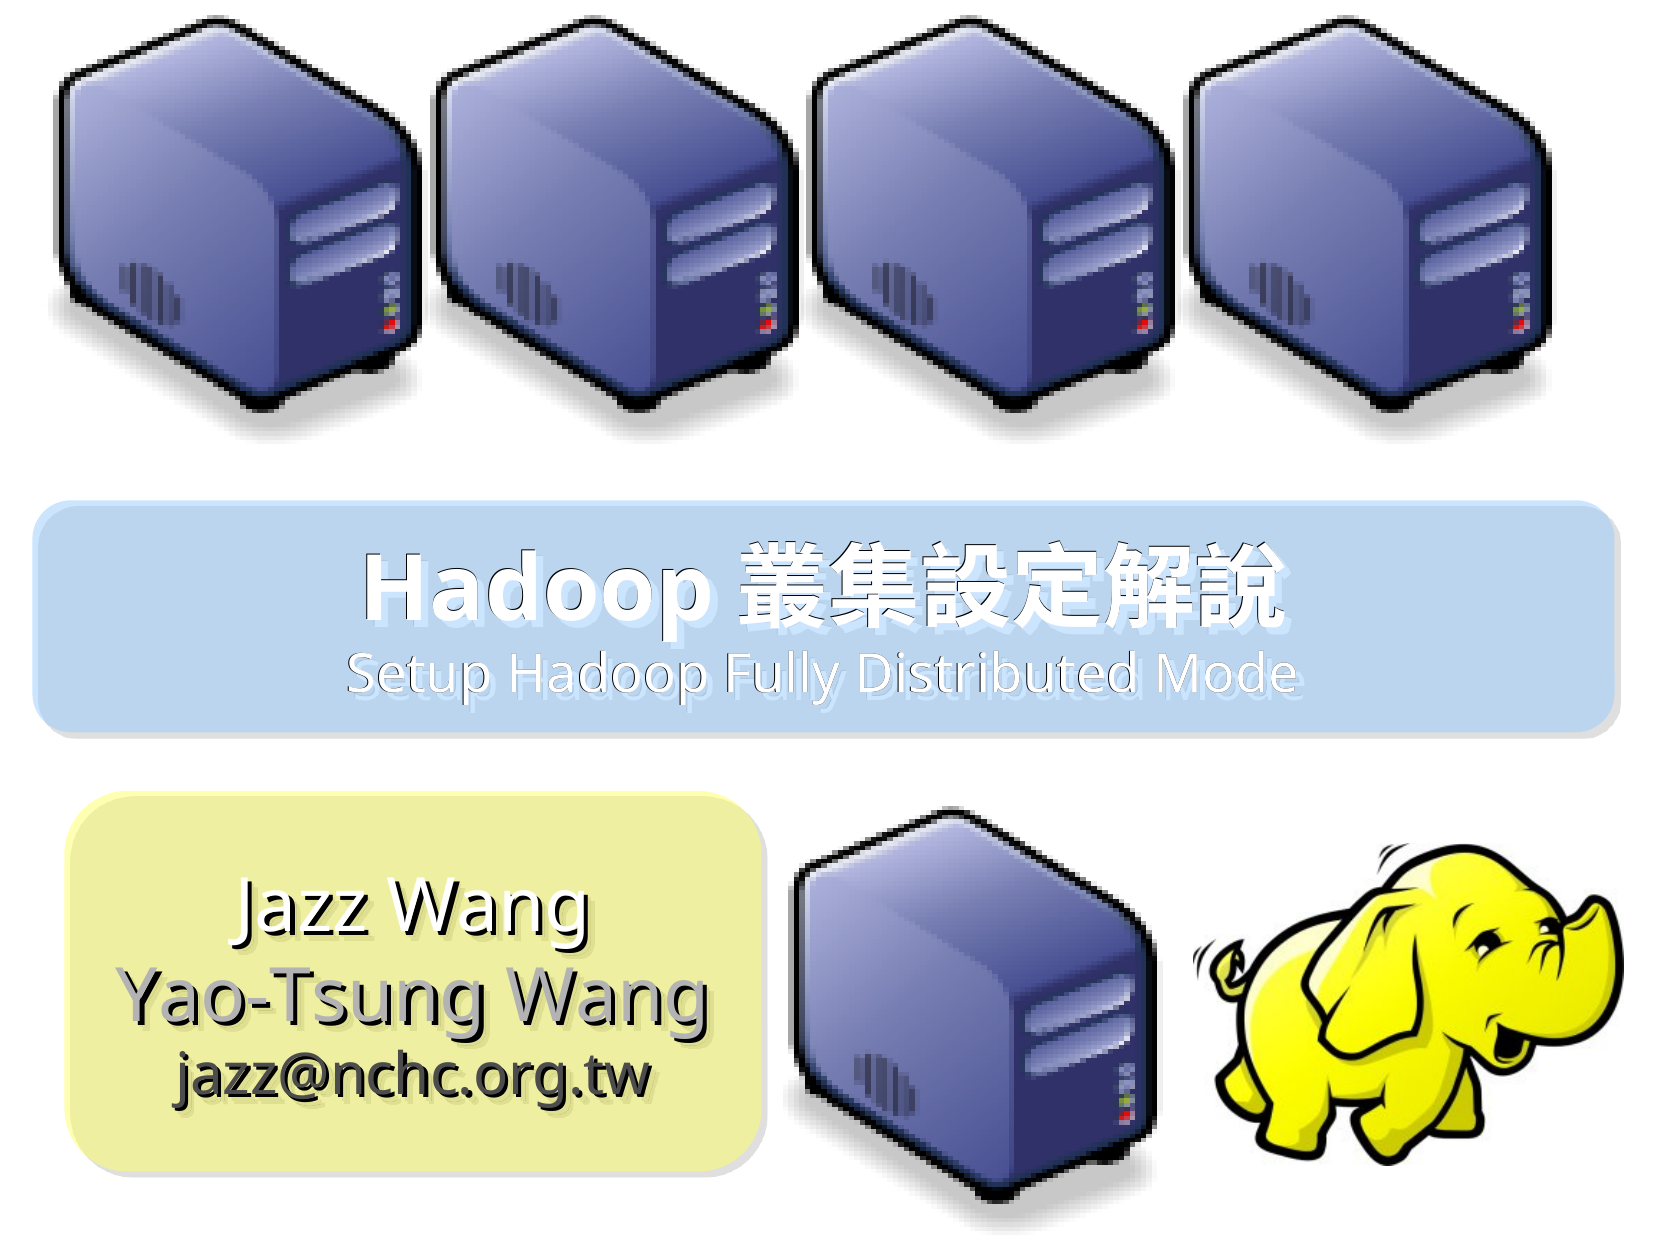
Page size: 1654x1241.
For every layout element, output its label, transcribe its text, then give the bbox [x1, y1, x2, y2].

picture [26, 2, 1596, 498]
text_box Jazz Wang Yao-Tsung Wang jazz@nchc.org.tw [64, 790, 761, 1172]
picture [761, 793, 1624, 1239]
text_box Hadoop叢集設定解說 Setup Hadoop Fully Distributed Mode [32, 500, 1615, 733]
